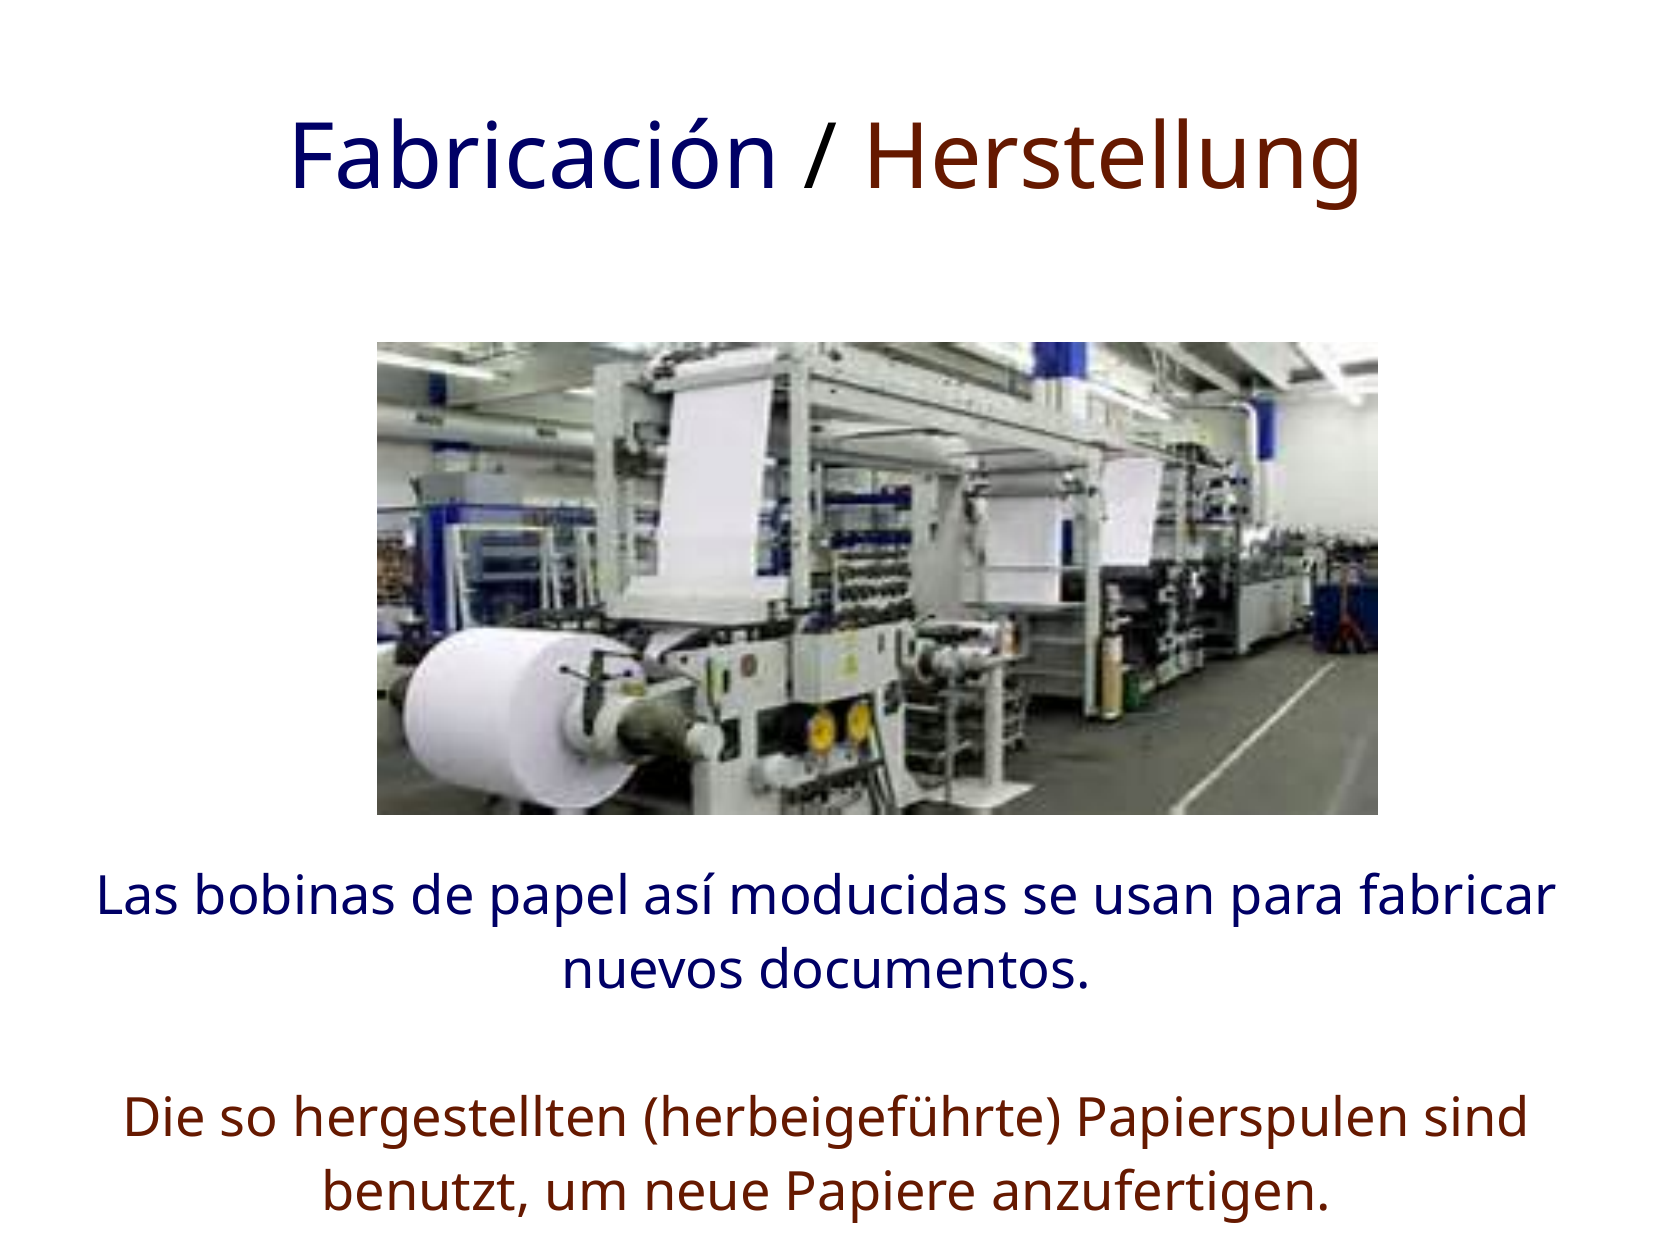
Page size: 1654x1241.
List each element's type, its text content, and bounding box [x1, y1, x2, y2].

title Fabricación / Herstellung [82, 49, 1571, 257]
subtitle Las bobinas de papel así moducidas se usan para fabricar nuevos documentos. Die so hergestellten (herbeigeführte) Papierspulen sind benutzt, um neue Papiere anzufertigen. [82, 878, 1571, 1205]
picture [377, 342, 1378, 815]
